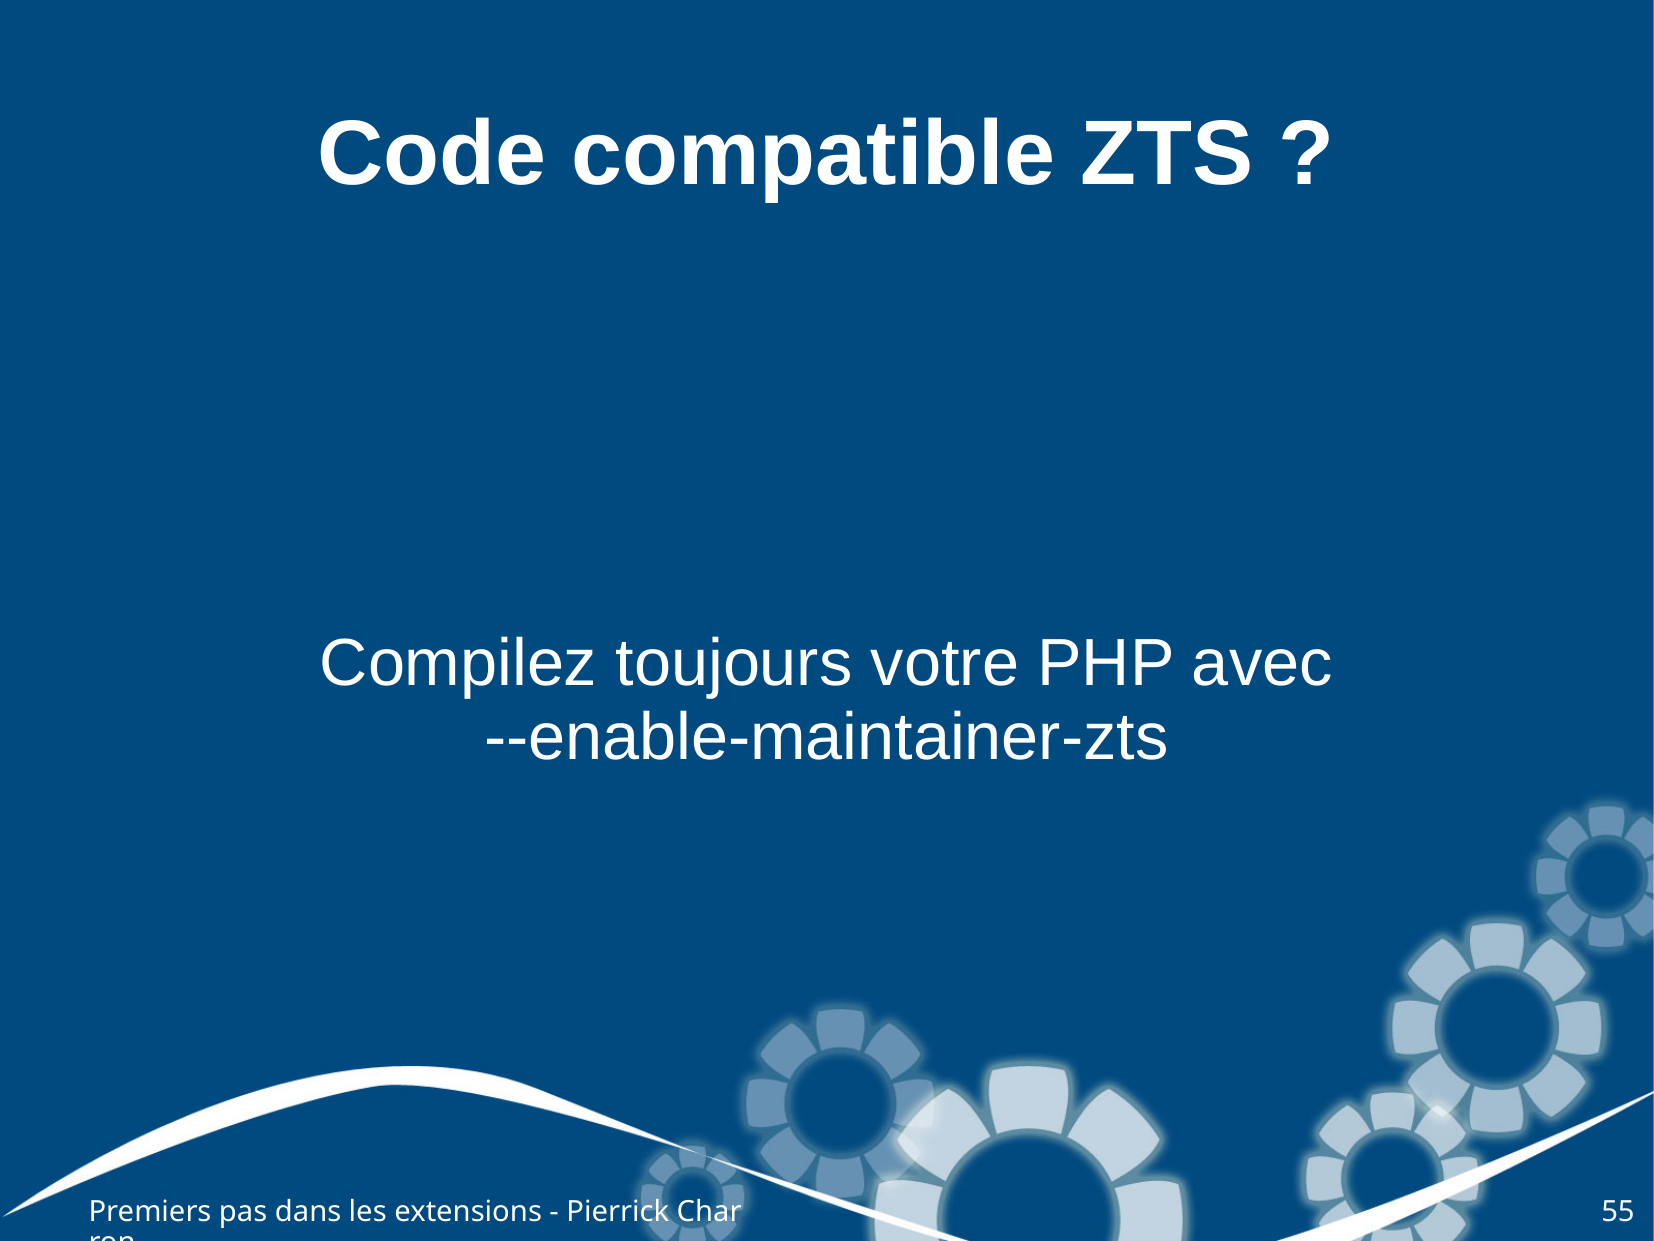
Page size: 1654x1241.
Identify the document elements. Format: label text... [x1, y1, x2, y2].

title Code compatible ZTS ? [82, 49, 1571, 257]
picture [0, 0, 1654, 1241]
subtitle Compilez toujours votre PHP avec --enable-maintainer-zts [82, 290, 1571, 1109]
